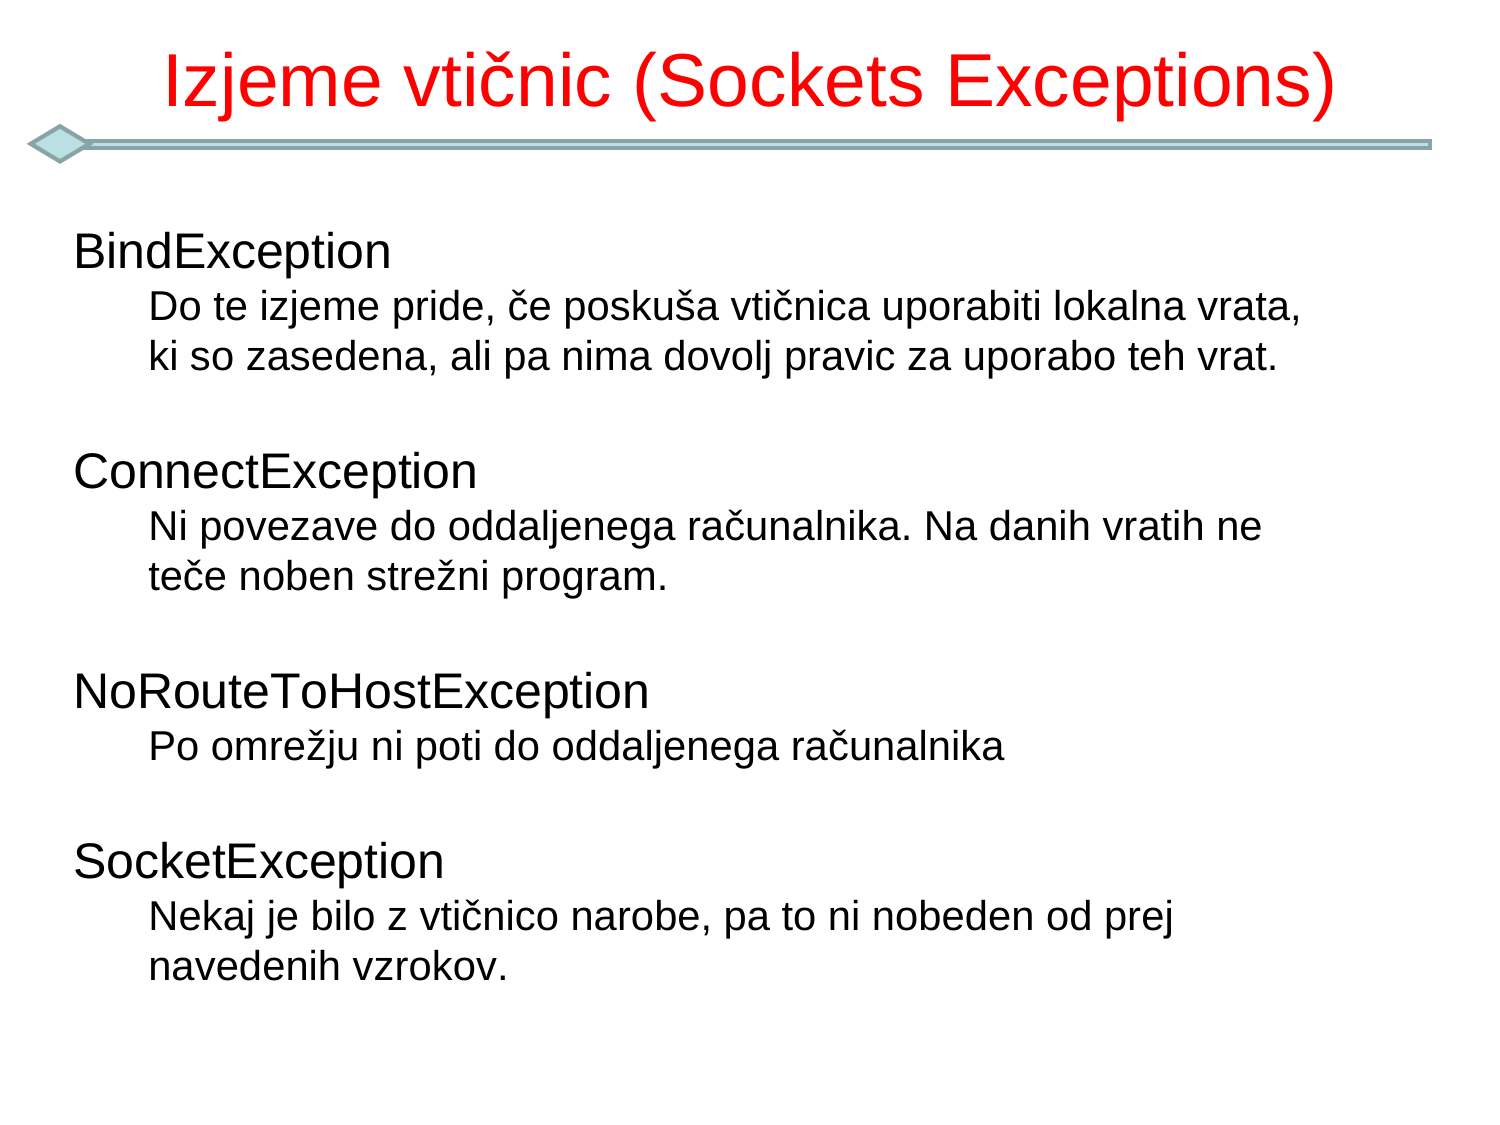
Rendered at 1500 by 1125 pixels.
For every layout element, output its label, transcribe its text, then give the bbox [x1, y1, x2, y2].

text_box BindException Do te izjeme pride, če poskuša vtičnica uporabiti lokalna vrata, ki so zasedena, ali pa nima dovolj pravic za uporabo teh vrat. ConnectException Ni povezave do oddaljenega računalnika. Na danih vratih ne teče noben strežni program. NoRouteToHostException Po omrežju ni poti do oddaljenega računalnika SocketException Nekaj je bilo z vtičnico narobe, pa to ni nobeden od prej navedenih vzrokov. [58, 210, 1337, 997]
title Izjeme vtičnic (Sockets Exceptions) [75, 0, 1426, 153]
